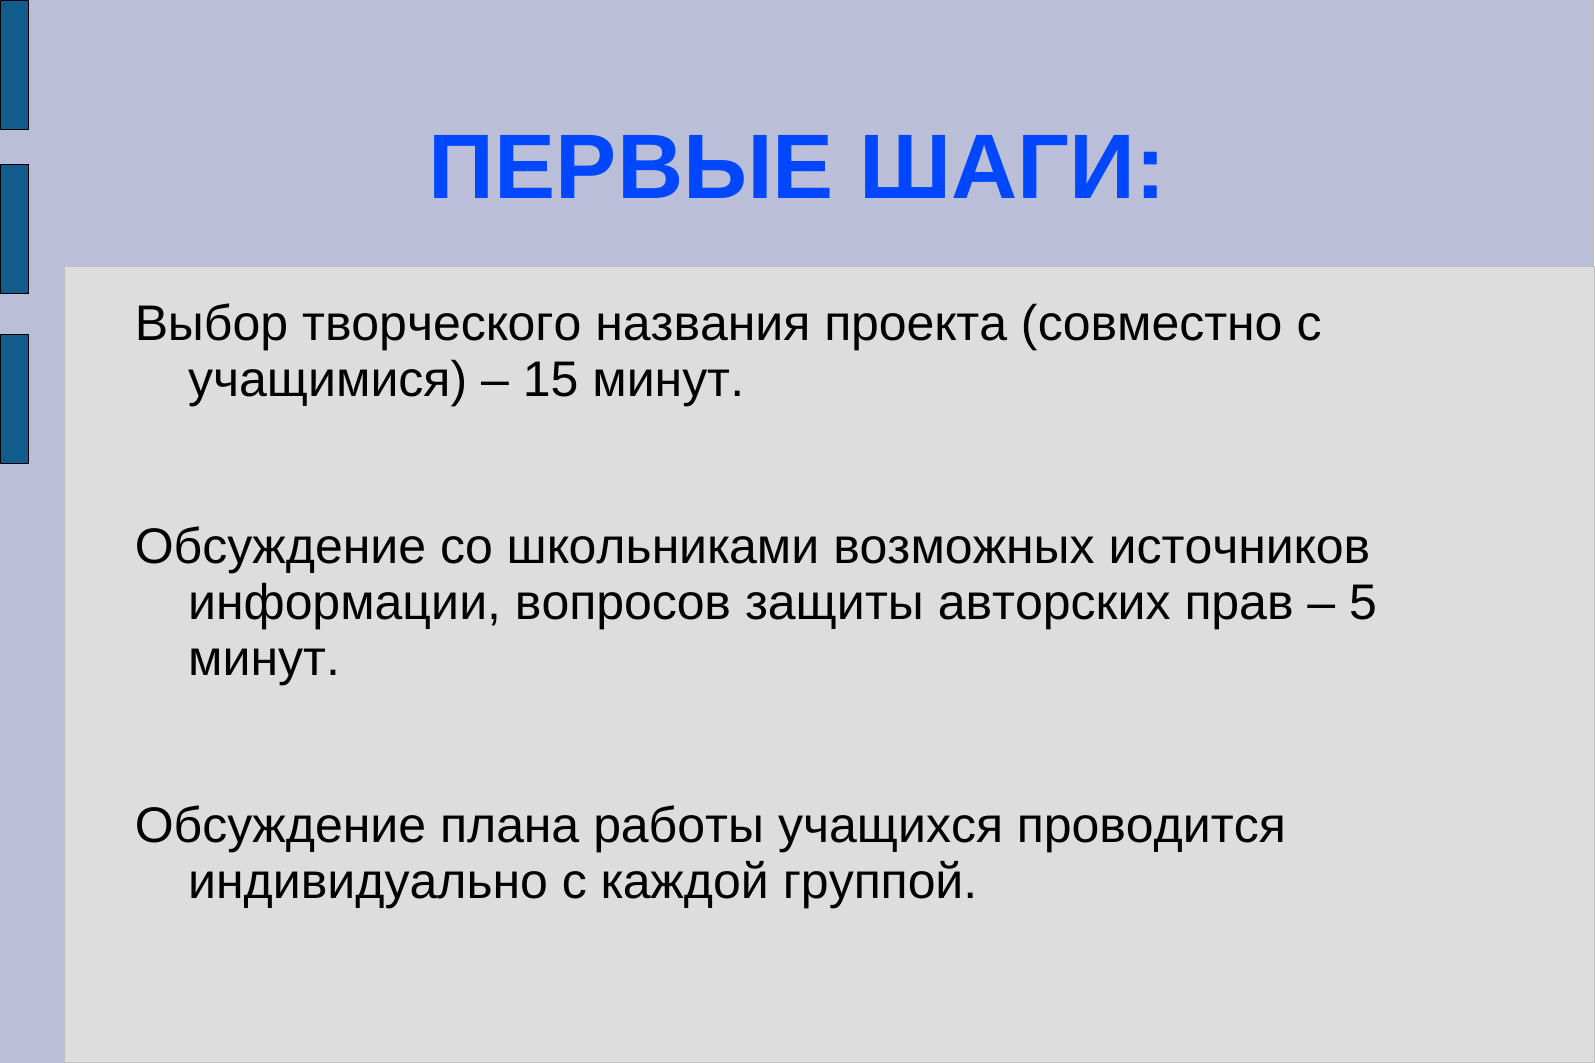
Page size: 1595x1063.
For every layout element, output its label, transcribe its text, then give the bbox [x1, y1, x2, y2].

title ПЕРВЫЕ ШАГИ: [117, 78, 1479, 256]
list Выбор творческого названия проекта (совместно с учащимися) – 15 минут. Обсуждение со школьниками возможных источников информации, вопросов защиты авторских прав – 5 минут. Обсуждение плана работы учащихся проводится индивидуально с каждой группой. [117, 295, 1479, 966]
